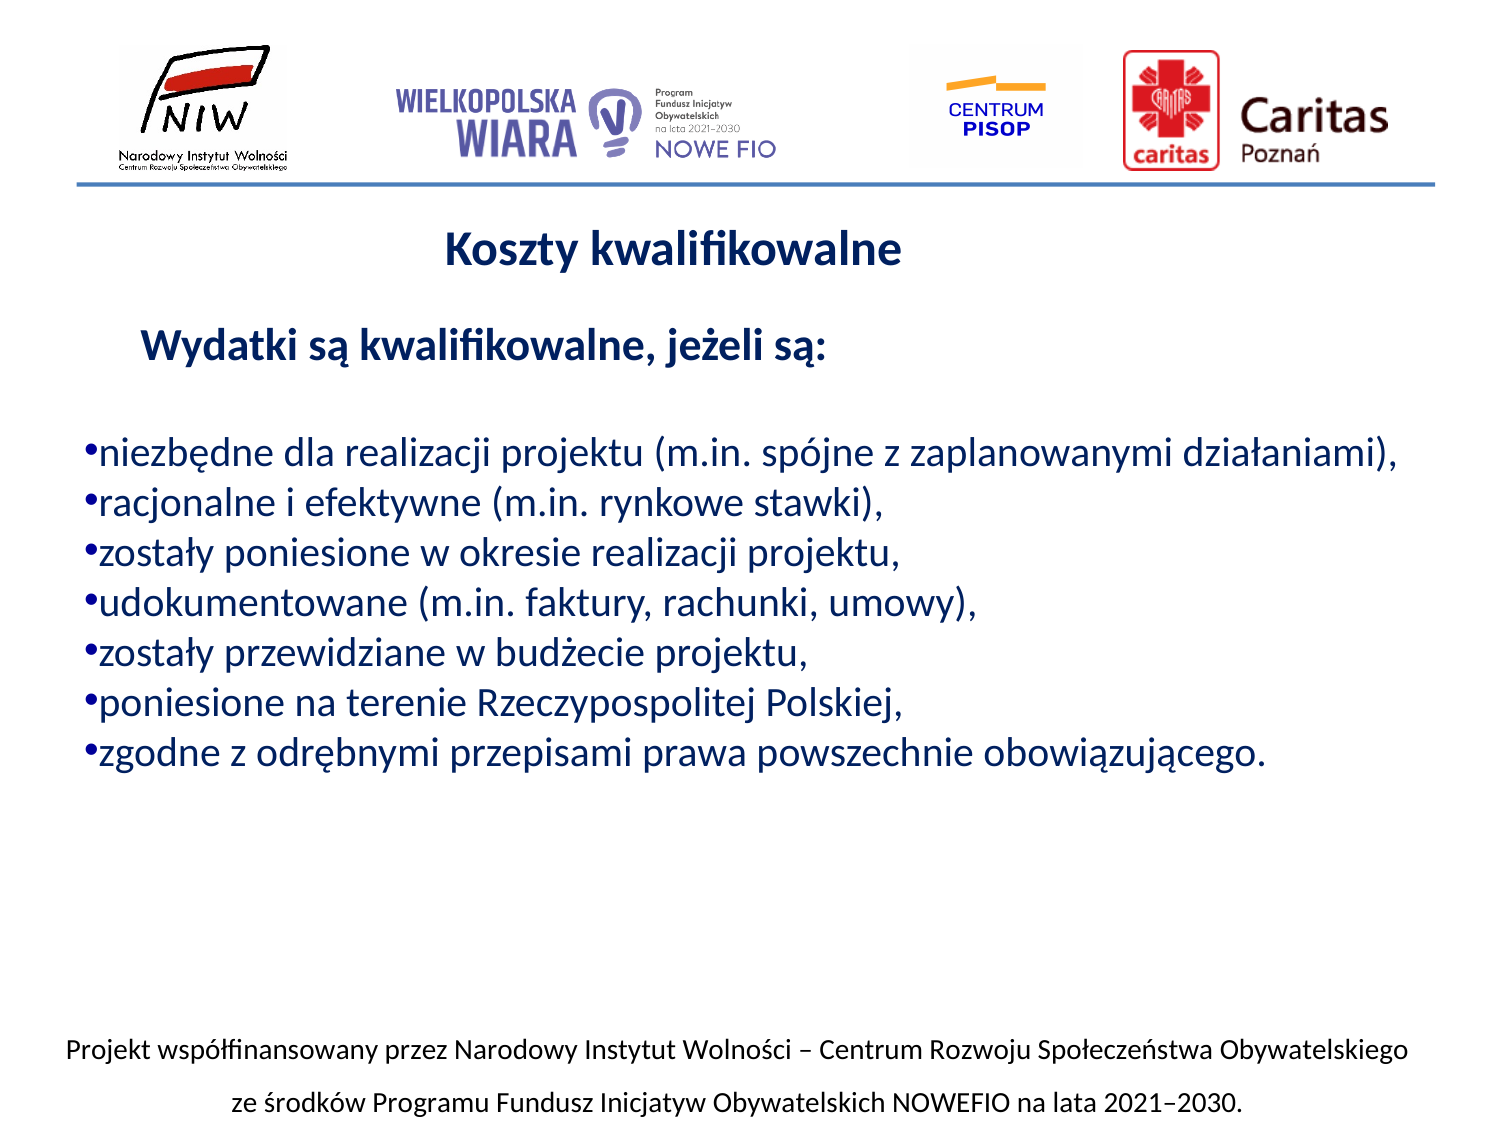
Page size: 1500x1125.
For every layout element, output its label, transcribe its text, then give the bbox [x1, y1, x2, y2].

list Wydatki są kwalifikowalne, jeżeli są: niezbędne dla realizacji projektu (m.in. spójne z zaplanowanymi działaniami), racjonalne i efektywne (m.in. rynkowe stawki), zostały poniesione w okresie realizacji projektu, udokumentowane (m.in. faktury, rachunki, umowy), zostały przewidziane w budżecie projektu, poniesione na terenie Rzeczypospolitej Polskiej, zgodne z odrębnymi przepisami prawa powszechnie obowiązującego. [84, 314, 1457, 1033]
title Koszty kwalifikowalne [0, 207, 1349, 315]
